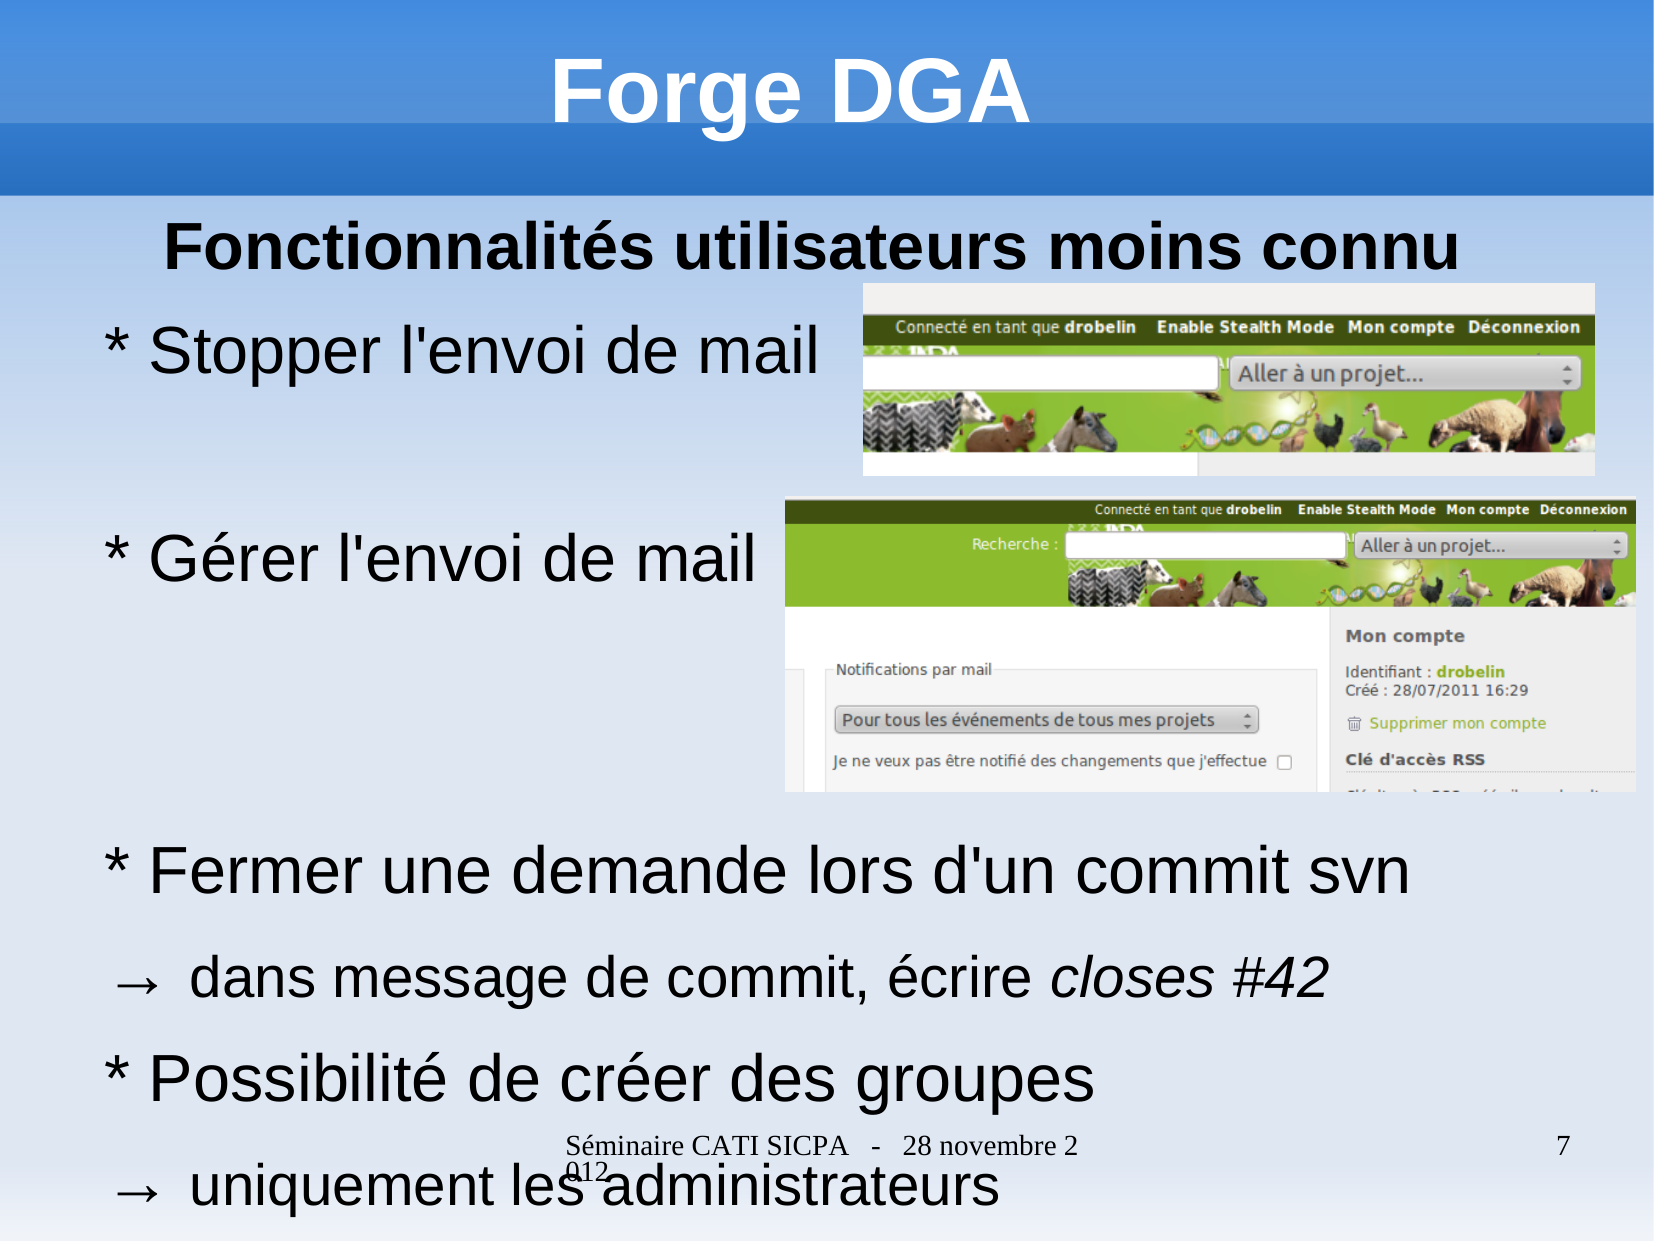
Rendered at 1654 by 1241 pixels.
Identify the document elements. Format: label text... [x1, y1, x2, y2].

picture [0, 0, 1654, 1241]
title Forge DGA [73, 0, 1509, 178]
list Fonctionnalités utilisateurs moins connu * Stopper l'envoi de mail * Gérer l'envoi de mail * Fermer une demande lors d'un commit svn → dans message de commit, écrire closes #42 * Possibilité de créer des groupes → uniquement les administrateurs [86, 205, 1522, 1221]
